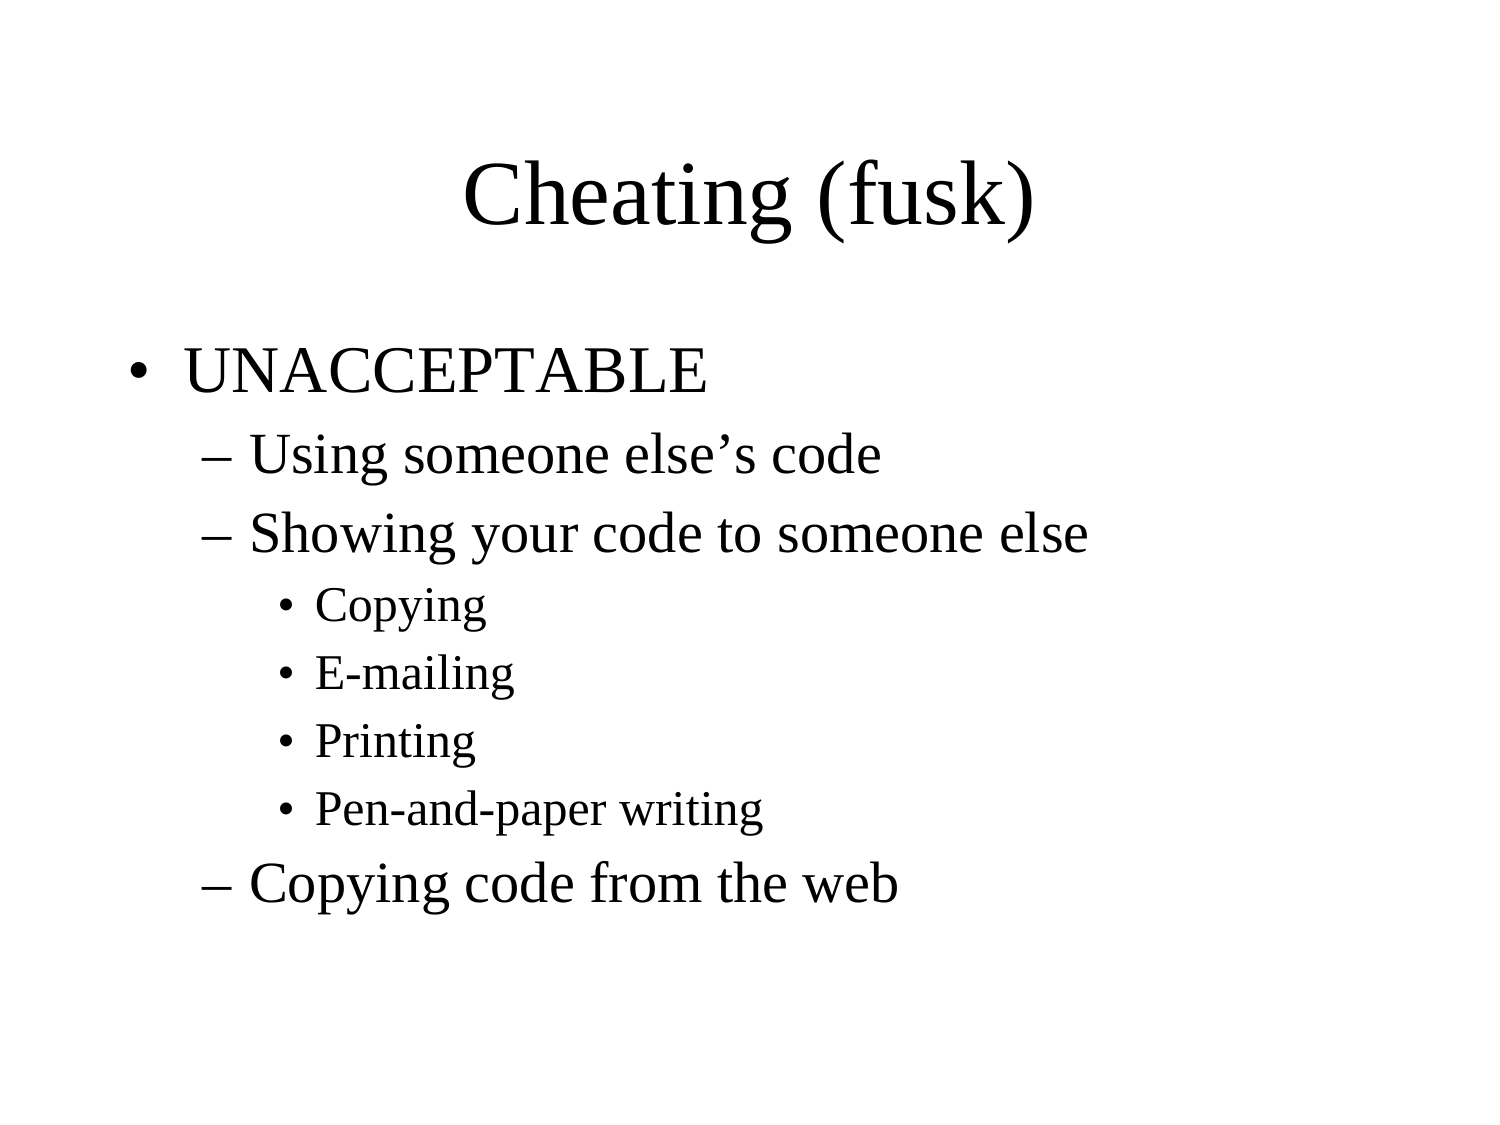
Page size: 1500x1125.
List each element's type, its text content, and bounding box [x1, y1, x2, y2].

list UNACCEPTABLE Using someone else’s code Showing your code to someone else Copying E-mailing Printing Pen-and-paper writing Copying code from the web [112, 324, 1388, 1000]
title Cheating (fusk) [112, 99, 1388, 288]
